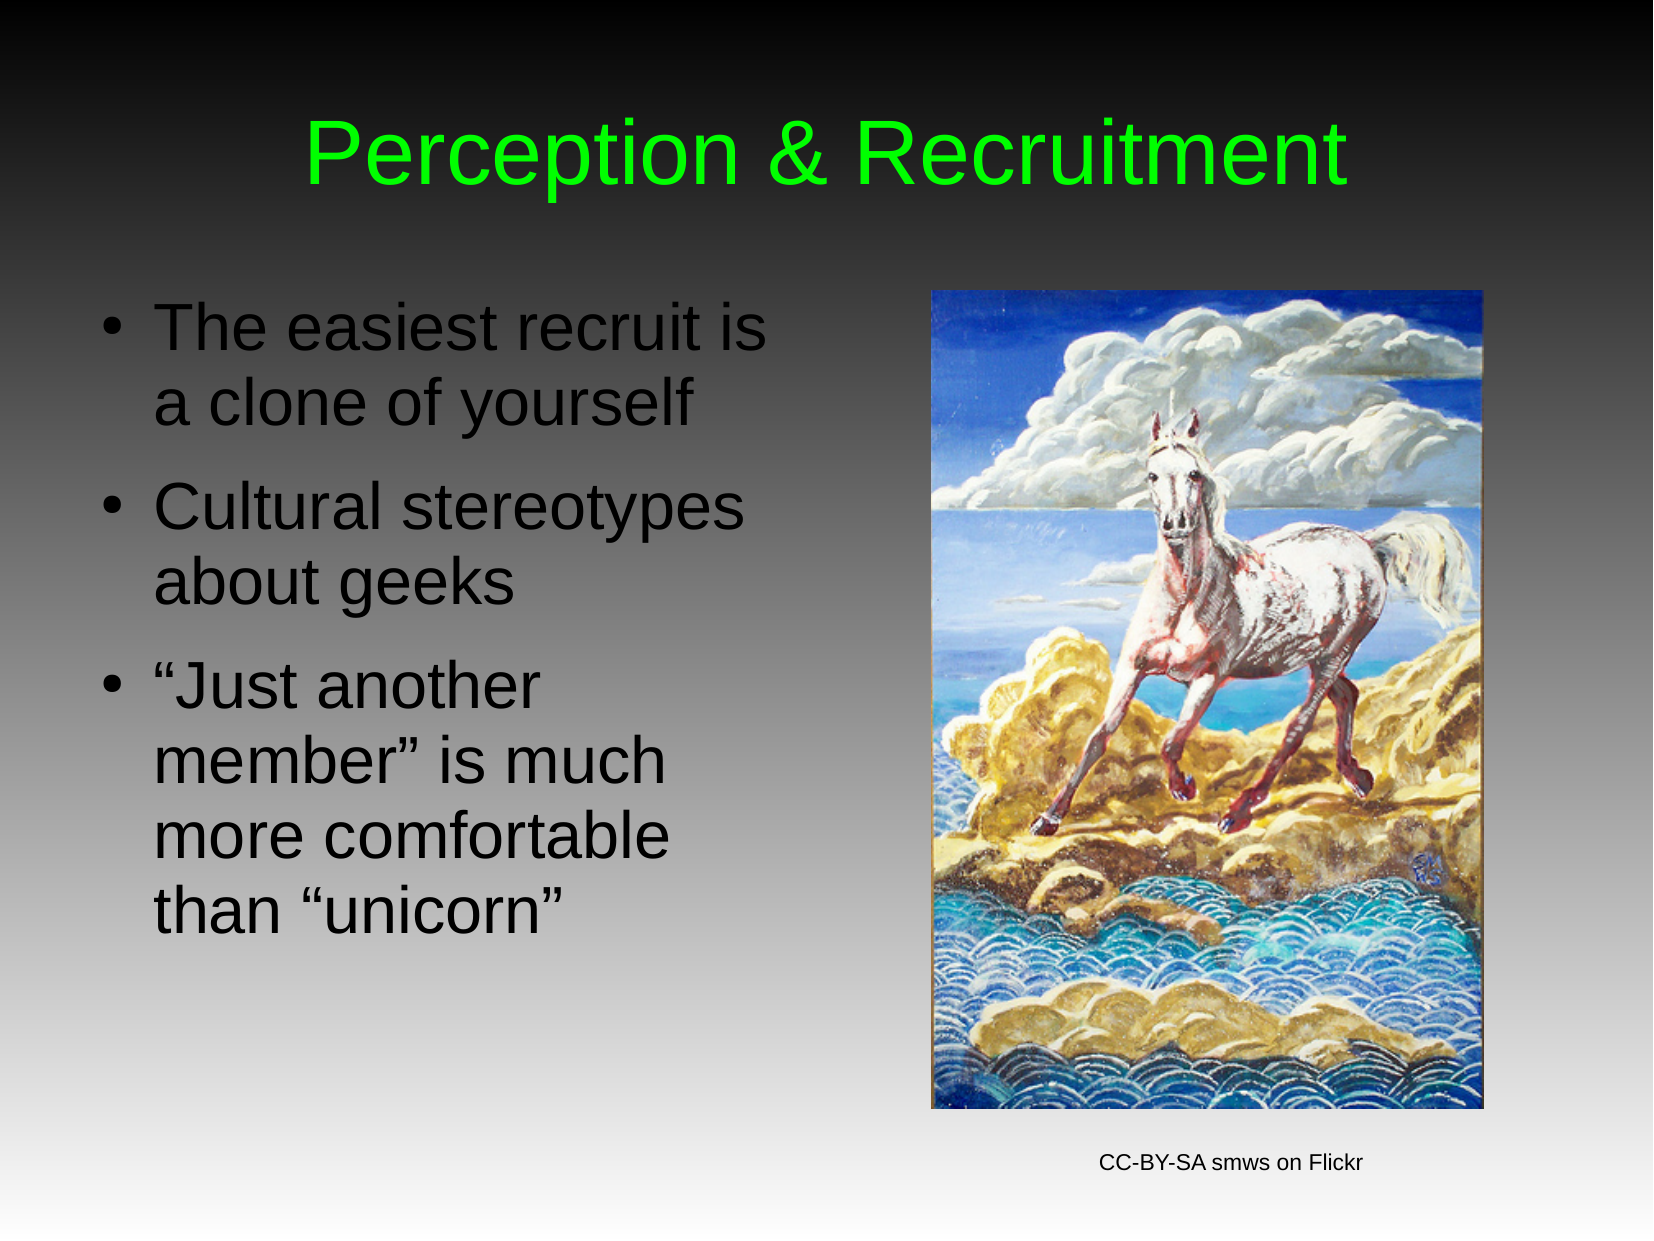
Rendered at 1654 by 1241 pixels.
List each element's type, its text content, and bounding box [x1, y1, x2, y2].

list The easiest recruit is a clone of yourself Cultural stereotypes about geeks “Just another member” is much more comfortable than “unicorn” [82, 290, 809, 1109]
picture [931, 290, 1484, 1109]
title Perception & Recruitment [82, 49, 1571, 257]
title CC-BY-SA smws on Flickr [975, 1125, 1488, 1201]
